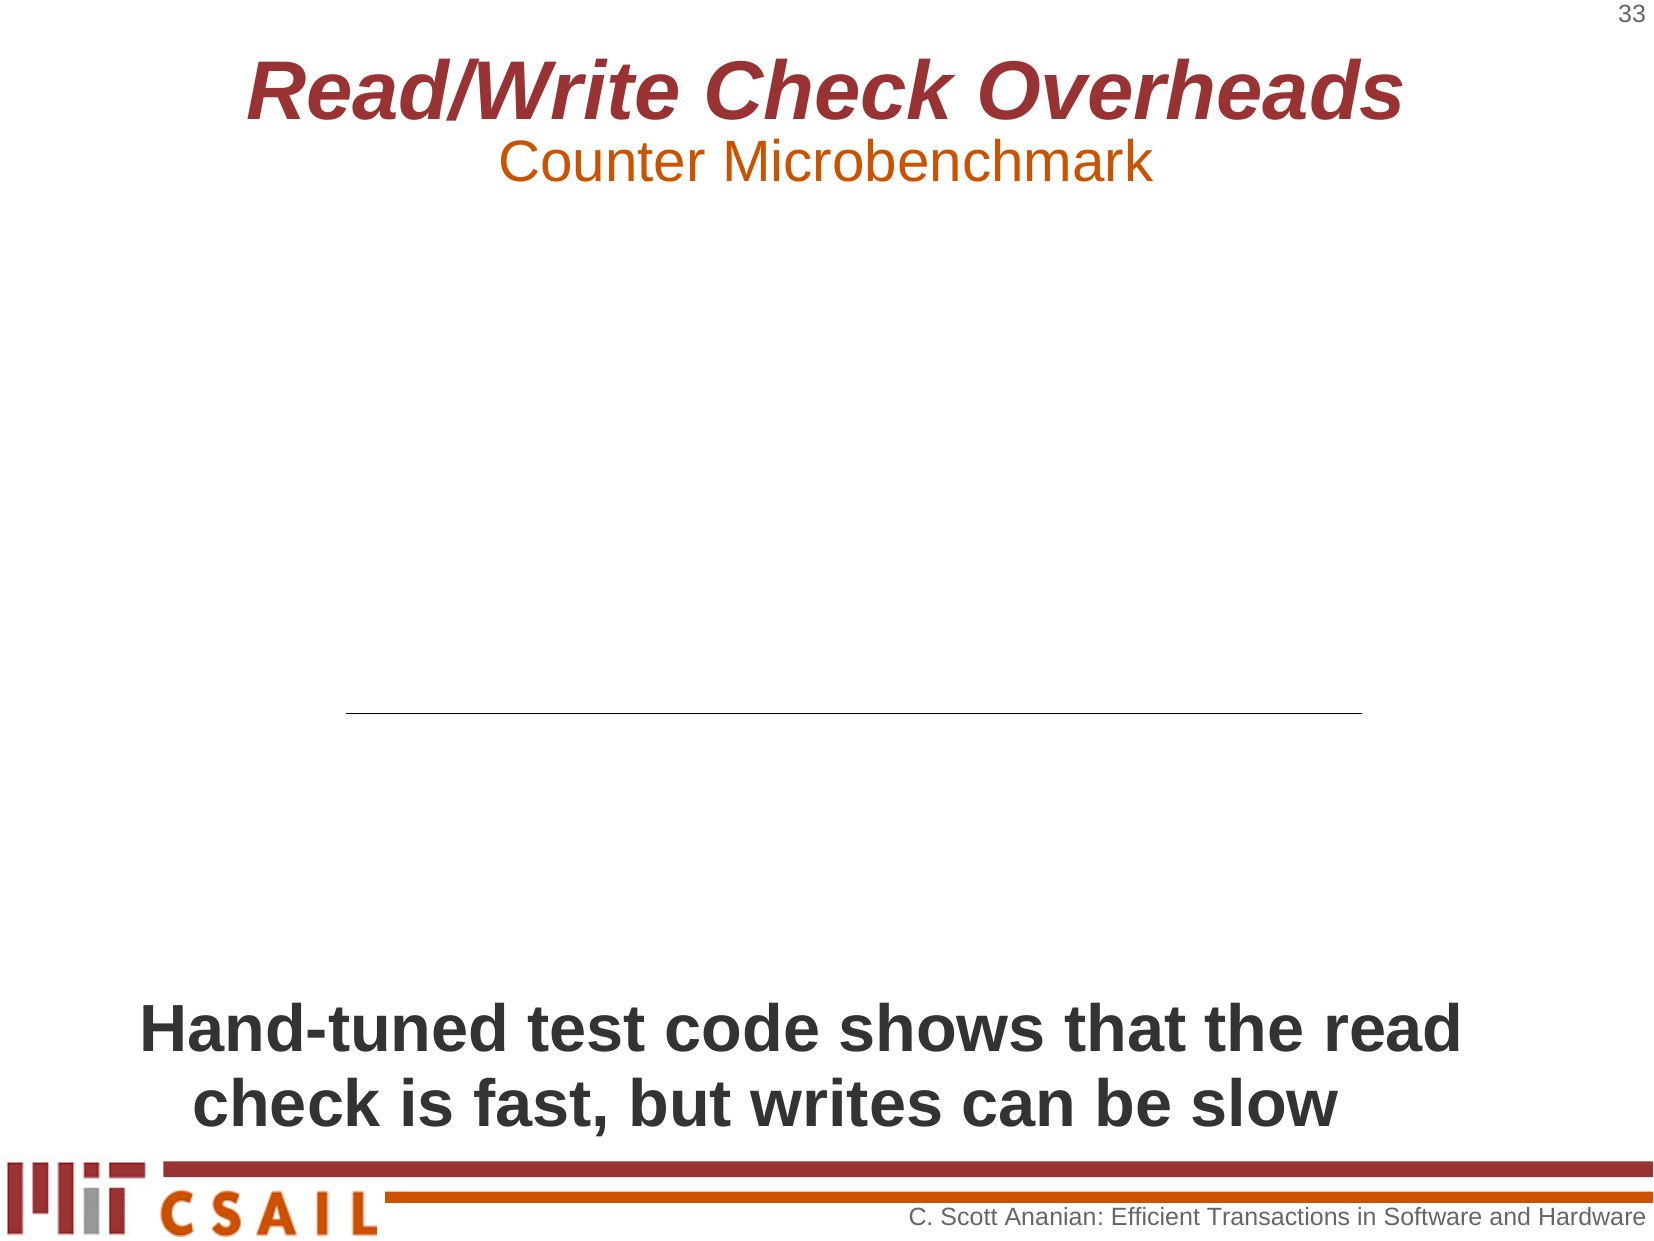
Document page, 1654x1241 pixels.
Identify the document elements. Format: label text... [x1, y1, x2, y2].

list Hand-tuned test code shows that the read check is fast, but writes can be slow [121, 990, 1538, 1240]
picture [289, 206, 1364, 980]
title Read/Write Check Overheads [52, 28, 1601, 153]
picture [0, 1155, 121, 1237]
text_box Counter Microbenchmark [498, 128, 1155, 194]
